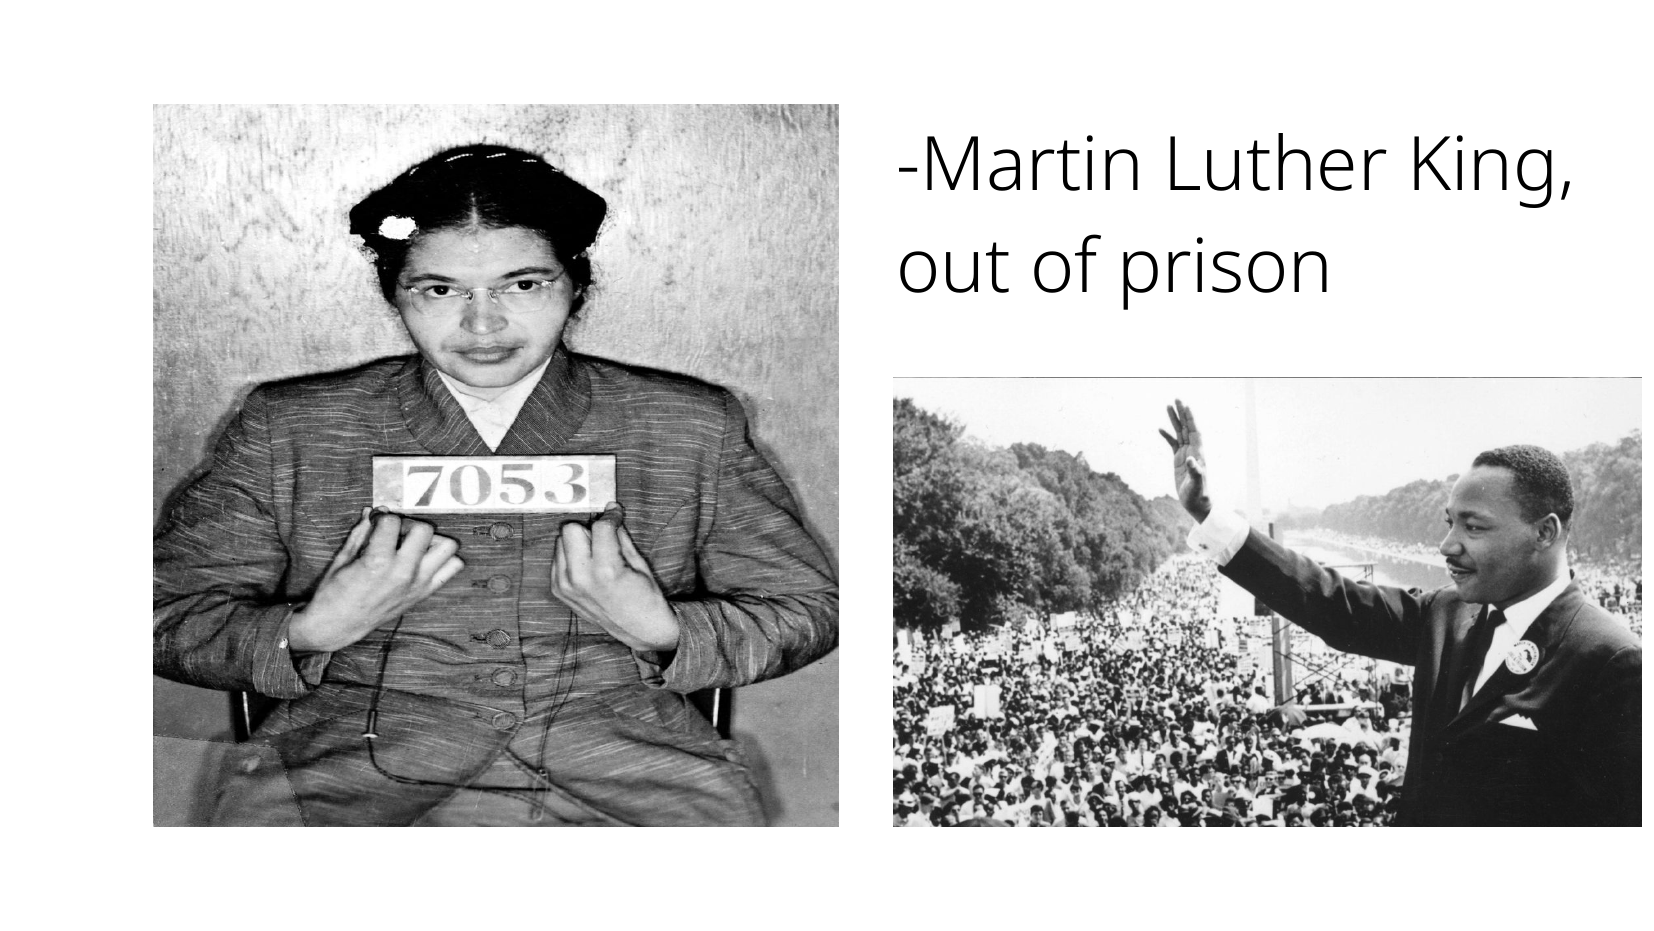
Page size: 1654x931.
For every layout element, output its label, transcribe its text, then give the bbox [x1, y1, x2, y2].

picture [153, 104, 839, 827]
text_box -Martin Luther King, out of prison [881, 102, 1619, 343]
picture [893, 377, 1642, 827]
